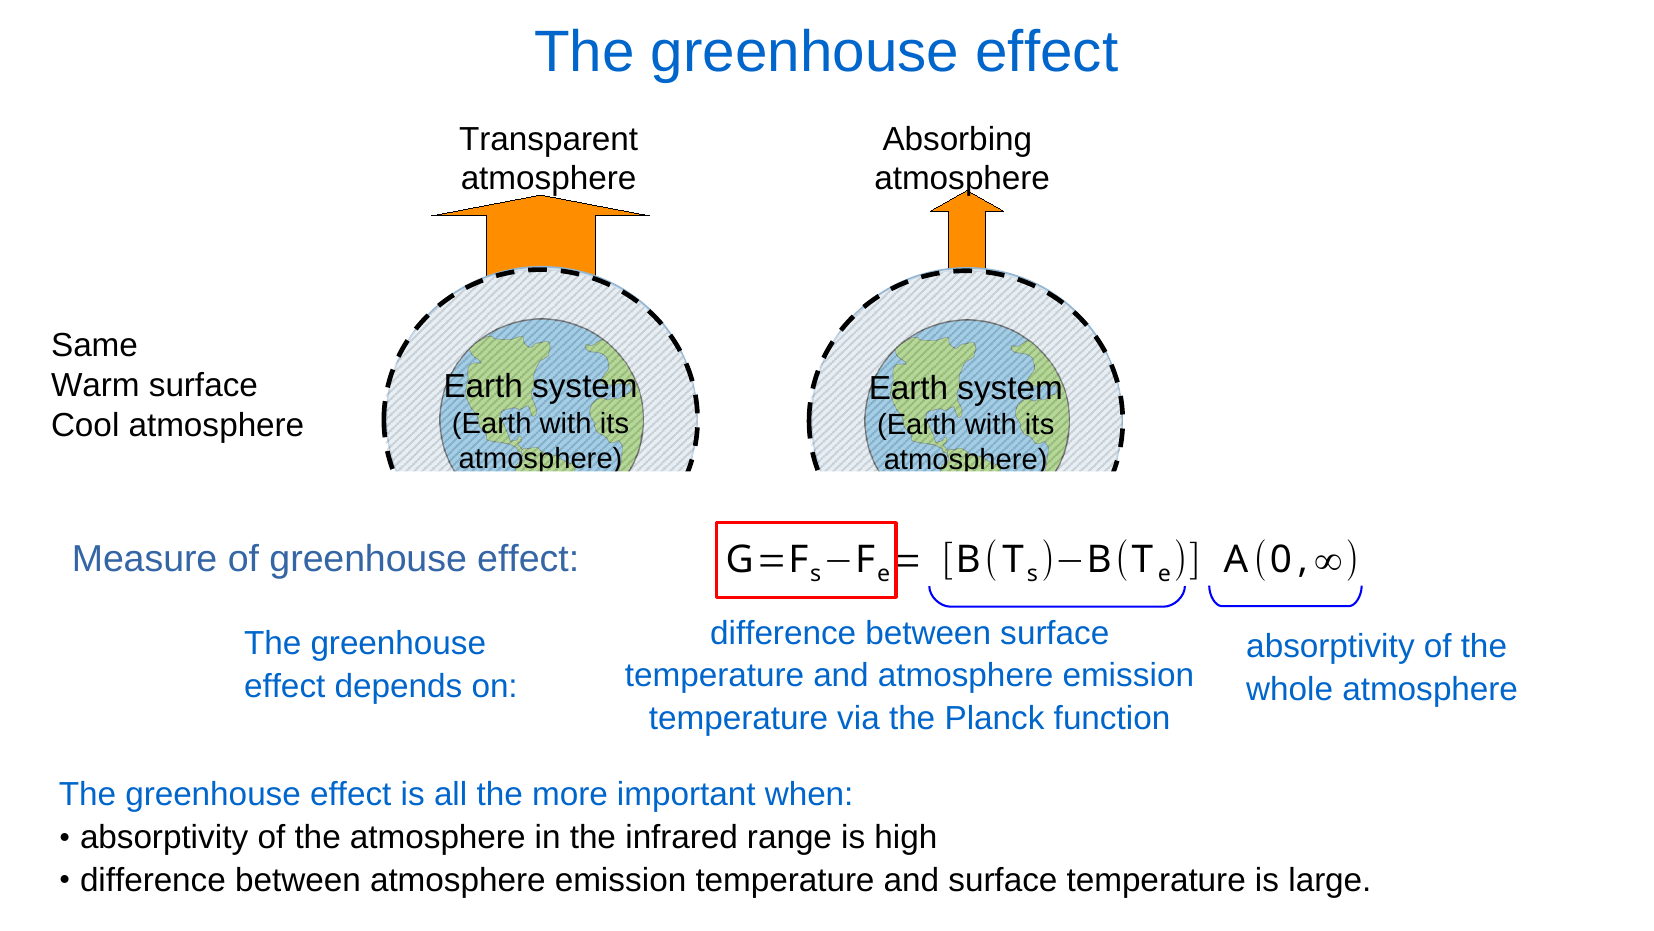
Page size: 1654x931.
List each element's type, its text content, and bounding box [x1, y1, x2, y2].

text_box [718, 524, 894, 577]
text_box The greenhouse effect depends on: [229, 611, 547, 712]
chart [719, 536, 894, 587]
text_box Earth system (Earth with its atmosphere) [426, 357, 655, 471]
text_box The greenhouse effect [0, 11, 1654, 92]
text_box Same Warm surface Cool atmosphere [35, 316, 353, 451]
text_box absorptivity of the whole atmosphere [1246, 622, 1601, 708]
text_box [365, 205, 1145, 577]
text_box Transparent atmosphere [390, 109, 708, 205]
text_box Absorbing atmosphere [803, 109, 1121, 205]
text_box difference between surface temperature and atmosphere emission temperature via the Planck function [617, 608, 1203, 737]
text_box The greenhouse effect is all the more important when: absorptivity of the atmosphere in the infrared range is high difference between atmosphere emission temperature and surface temperature is large. [44, 762, 1600, 906]
text_box Measure of greenhouse effect: [57, 530, 622, 588]
text_box Earth system (Earth with its atmosphere) [851, 358, 1081, 471]
chart [898, 536, 1365, 587]
